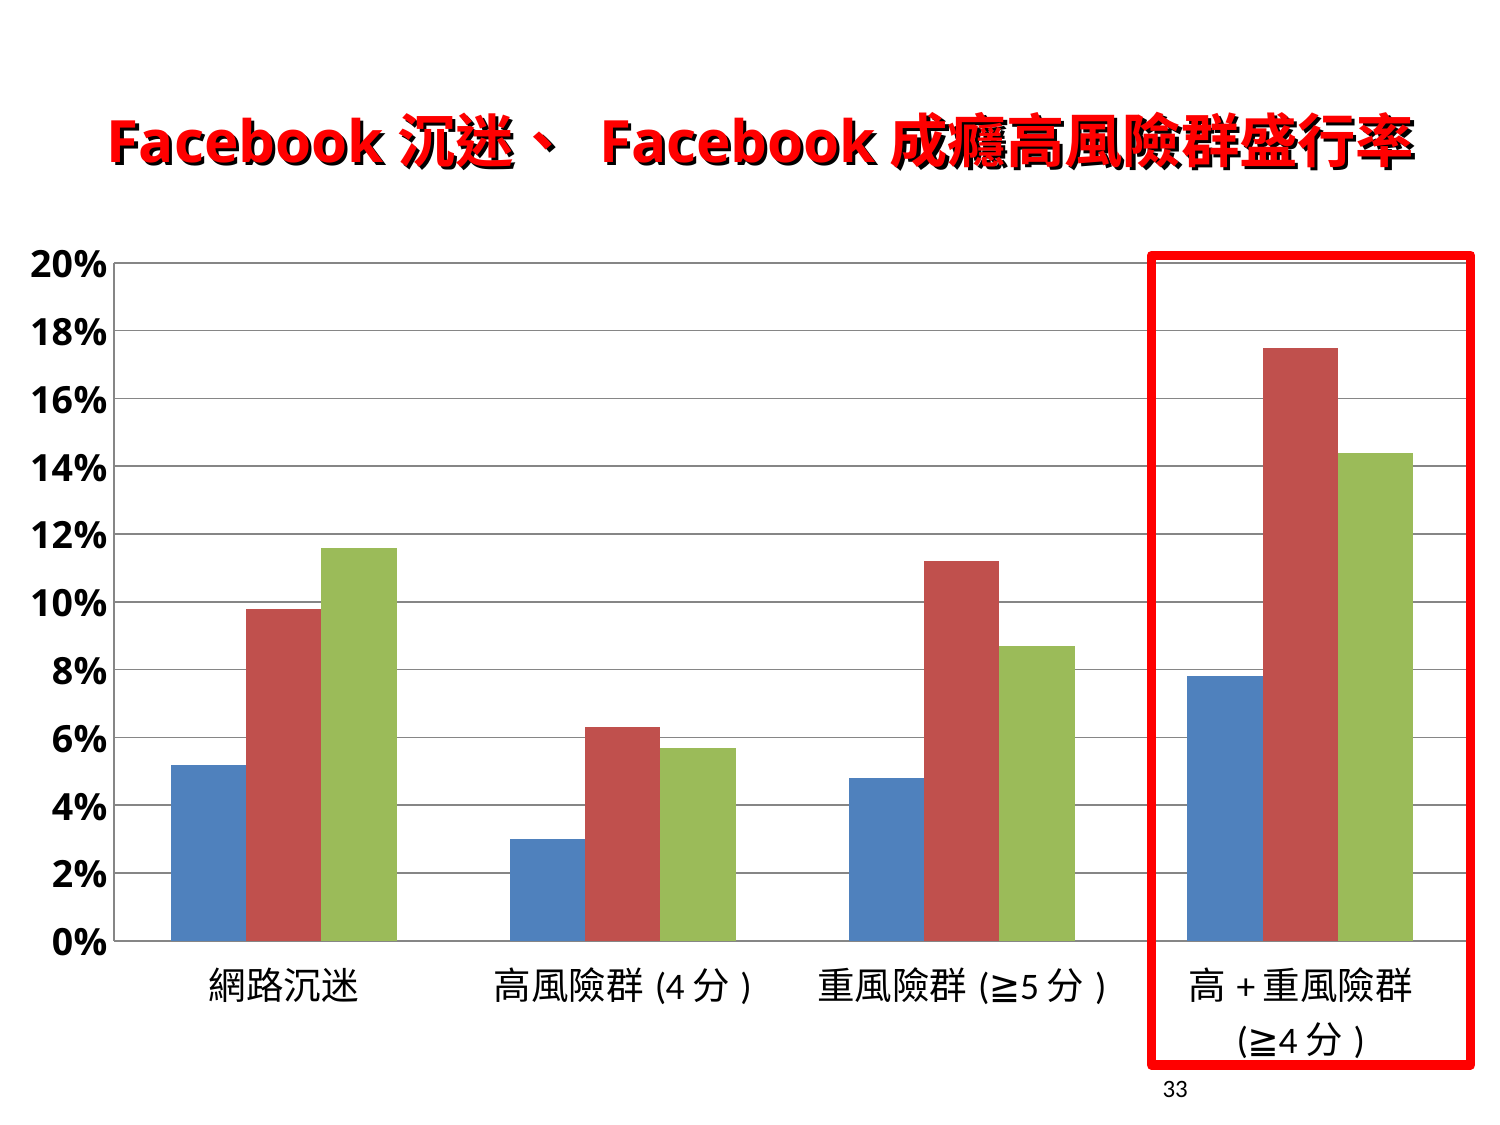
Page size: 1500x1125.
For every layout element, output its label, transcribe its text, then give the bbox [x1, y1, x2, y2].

text_box 33 [1147, 1065, 1498, 1125]
title Facebook沉迷、 Facebook成癮高風險群盛行率 [75, 45, 1459, 219]
chart [1156, 260, 1466, 1060]
chart [0, 219, 1500, 1083]
